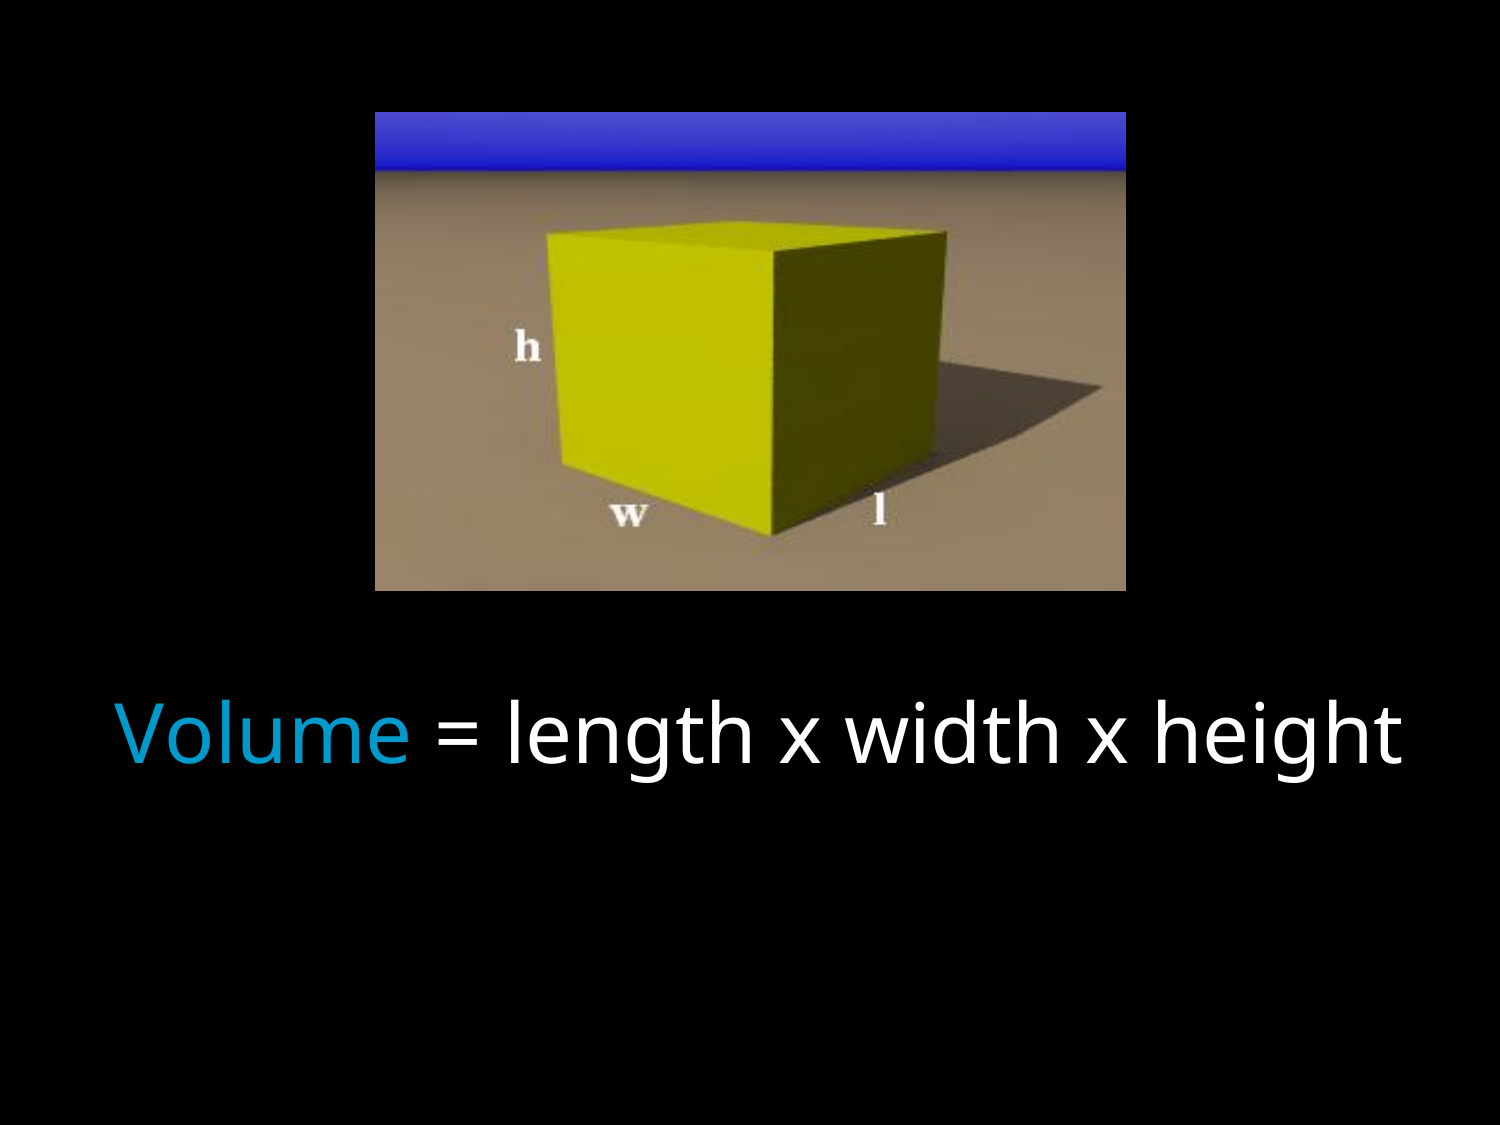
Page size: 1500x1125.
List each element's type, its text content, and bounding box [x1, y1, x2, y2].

picture [375, 112, 1126, 591]
text_box Volume = length x width x height [100, 672, 1420, 788]
